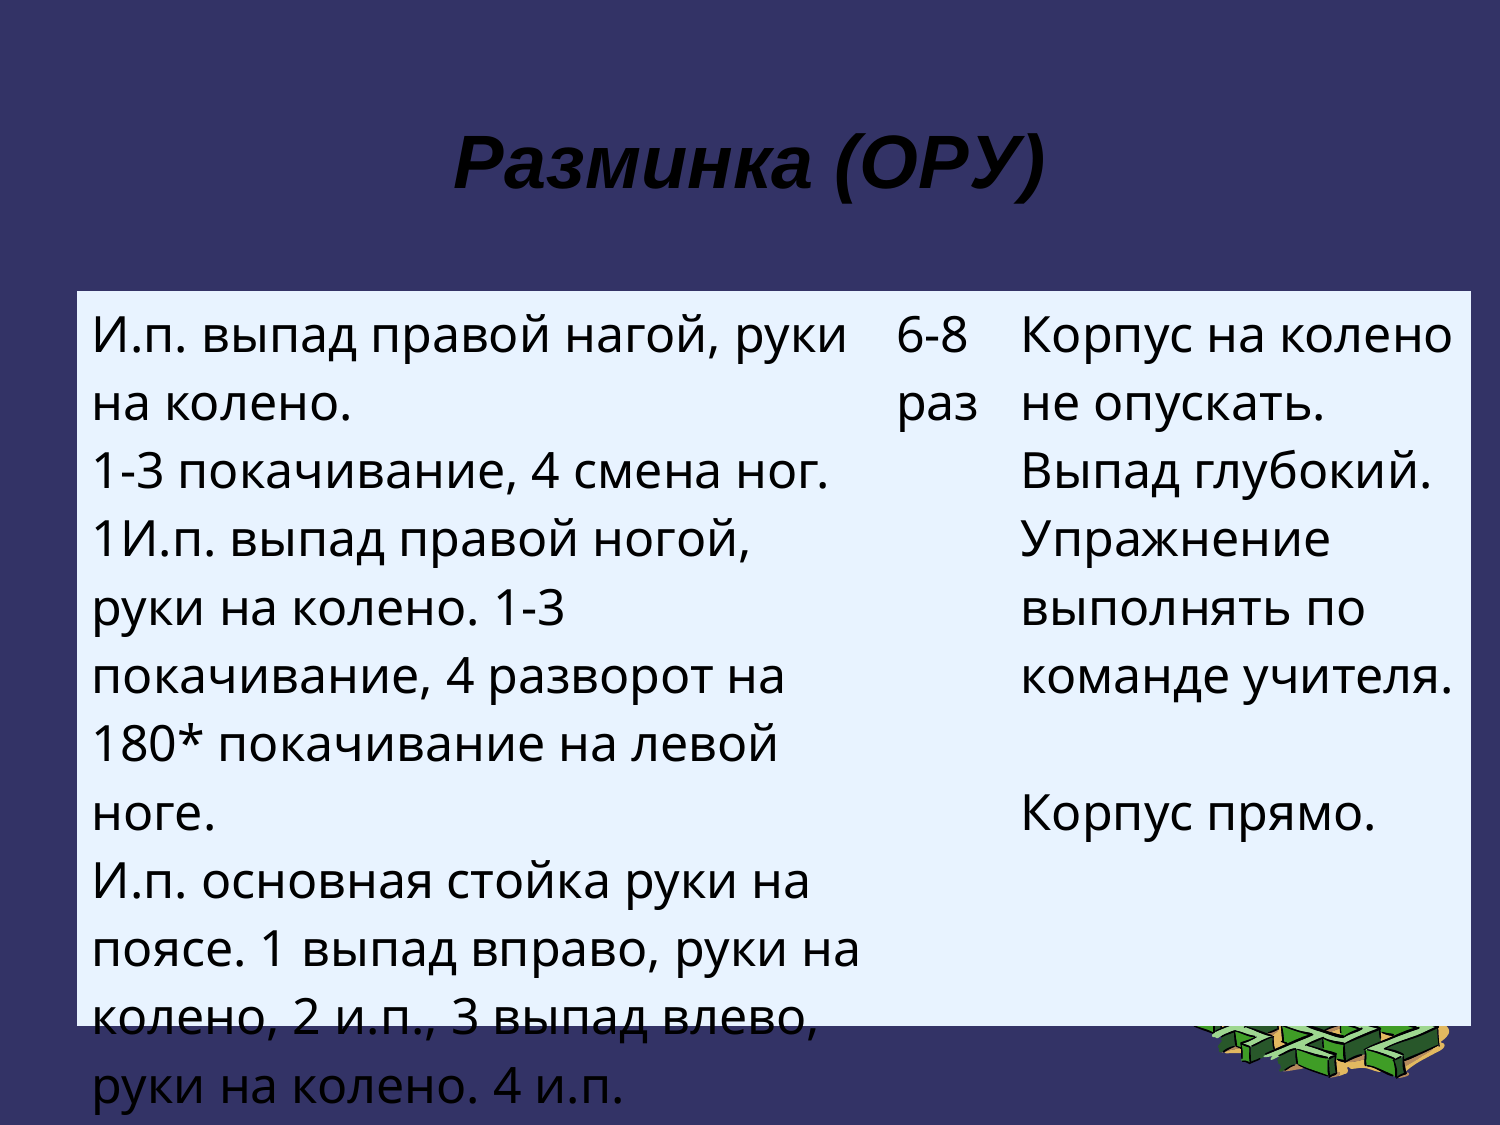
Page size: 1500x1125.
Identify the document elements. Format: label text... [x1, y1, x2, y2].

title Разминка (ОРУ) [75, 55, 1426, 262]
table_header 6-8 раз [881, 291, 1006, 1026]
table_header Корпус на колено не опускать. Выпад глубокий. Упражнение выполнять по команде учителя. Корпус прямо. [1006, 291, 1471, 1026]
table_header И.п. выпад правой нагой, руки на колено. 1-3 покачивание, 4 смена ног. 1И.п. выпад правой ногой, руки на колено. 1-3 покачивание, 4 разворот на 180* покачивание на левой ноге. И.п. основная стойка руки на поясе. 1 выпад вправо, руки на колено, 2 и.п., 3 выпад влево, руки на колено. 4 и.п. [77, 291, 881, 1026]
